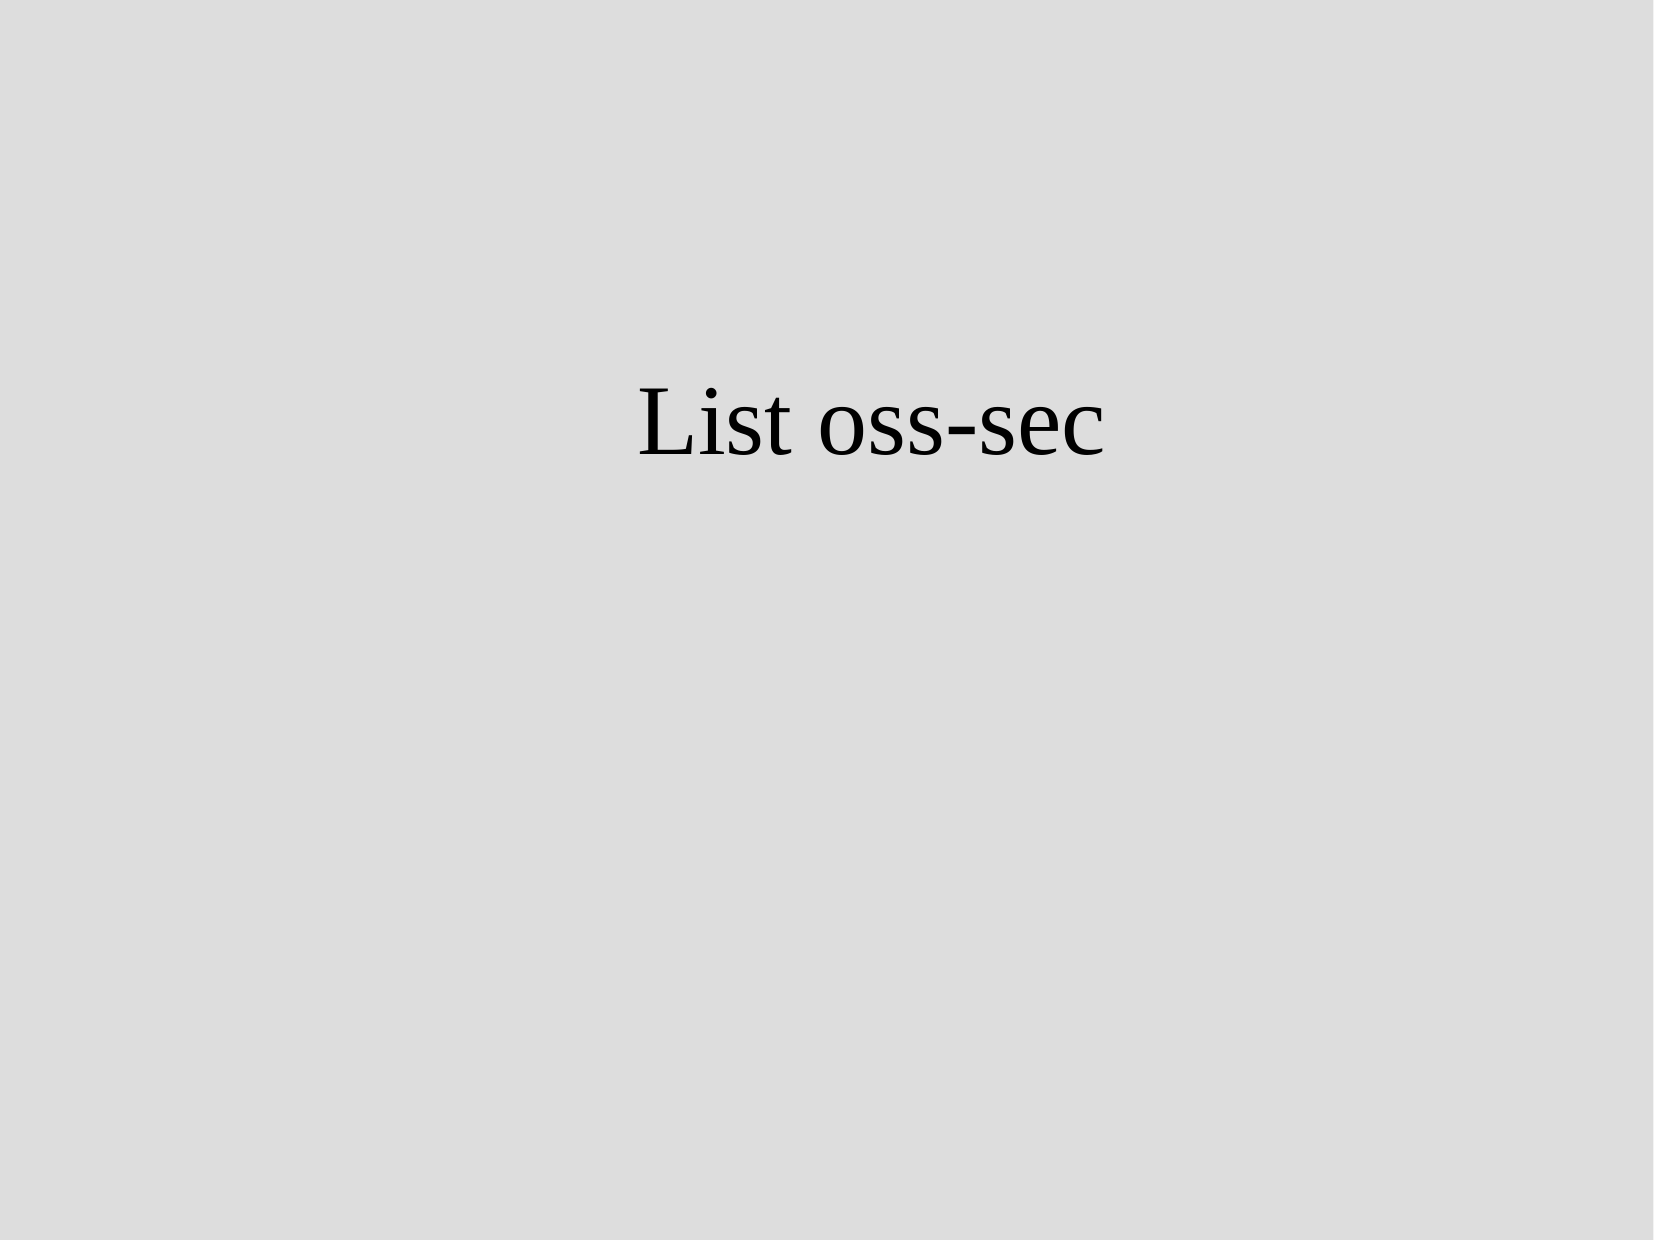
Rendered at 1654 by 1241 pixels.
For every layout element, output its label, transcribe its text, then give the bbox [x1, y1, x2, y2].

text_box List oss-sec [271, 357, 1473, 484]
subtitle [82, 49, 1571, 1010]
